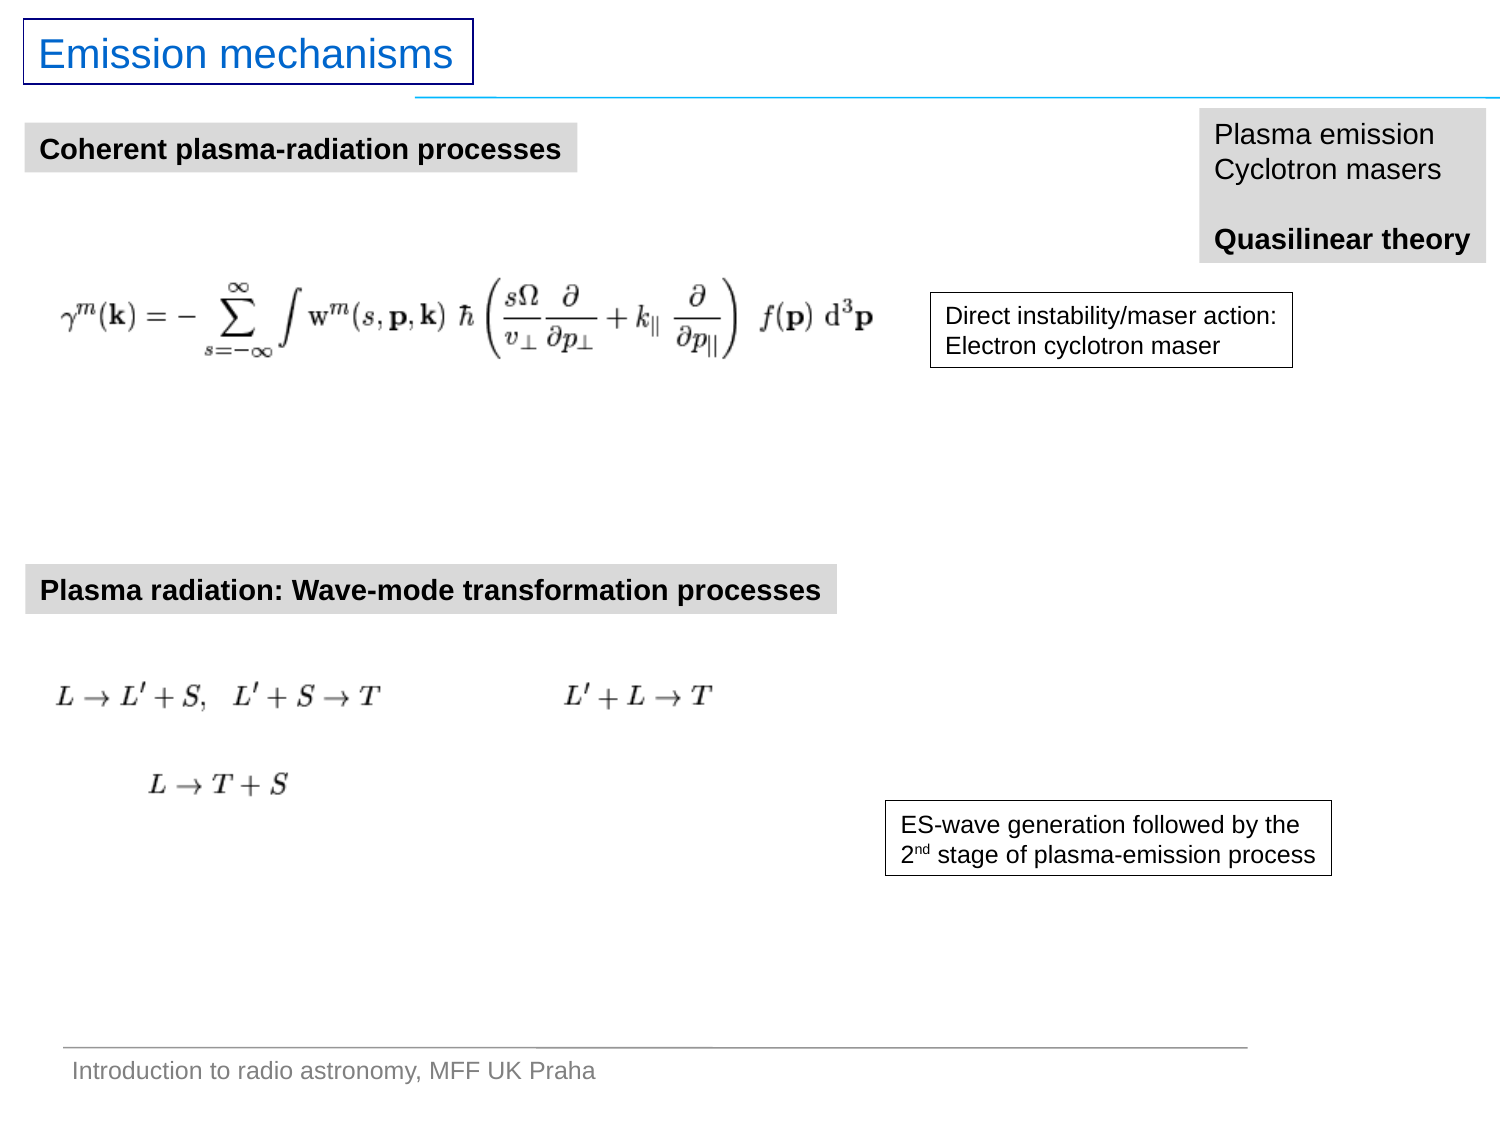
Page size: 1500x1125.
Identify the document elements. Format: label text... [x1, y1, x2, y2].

text_box Plasma radiation: Wave-mode transformation processes [25, 564, 837, 614]
picture [3, 655, 415, 810]
text_box Plasma emission Cyclotron masers Quasilinear theory [1199, 108, 1487, 263]
text_box Direct instability/maser action: Electron cyclotron maser [930, 292, 1293, 368]
picture [41, 264, 879, 367]
text_box ES-wave generation followed by the 2nd stage of plasma-emission process [885, 800, 1332, 876]
text_box Emission mechanisms [23, 18, 473, 85]
text_box Coherent plasma-radiation processes [24, 122, 578, 173]
picture [536, 662, 736, 732]
